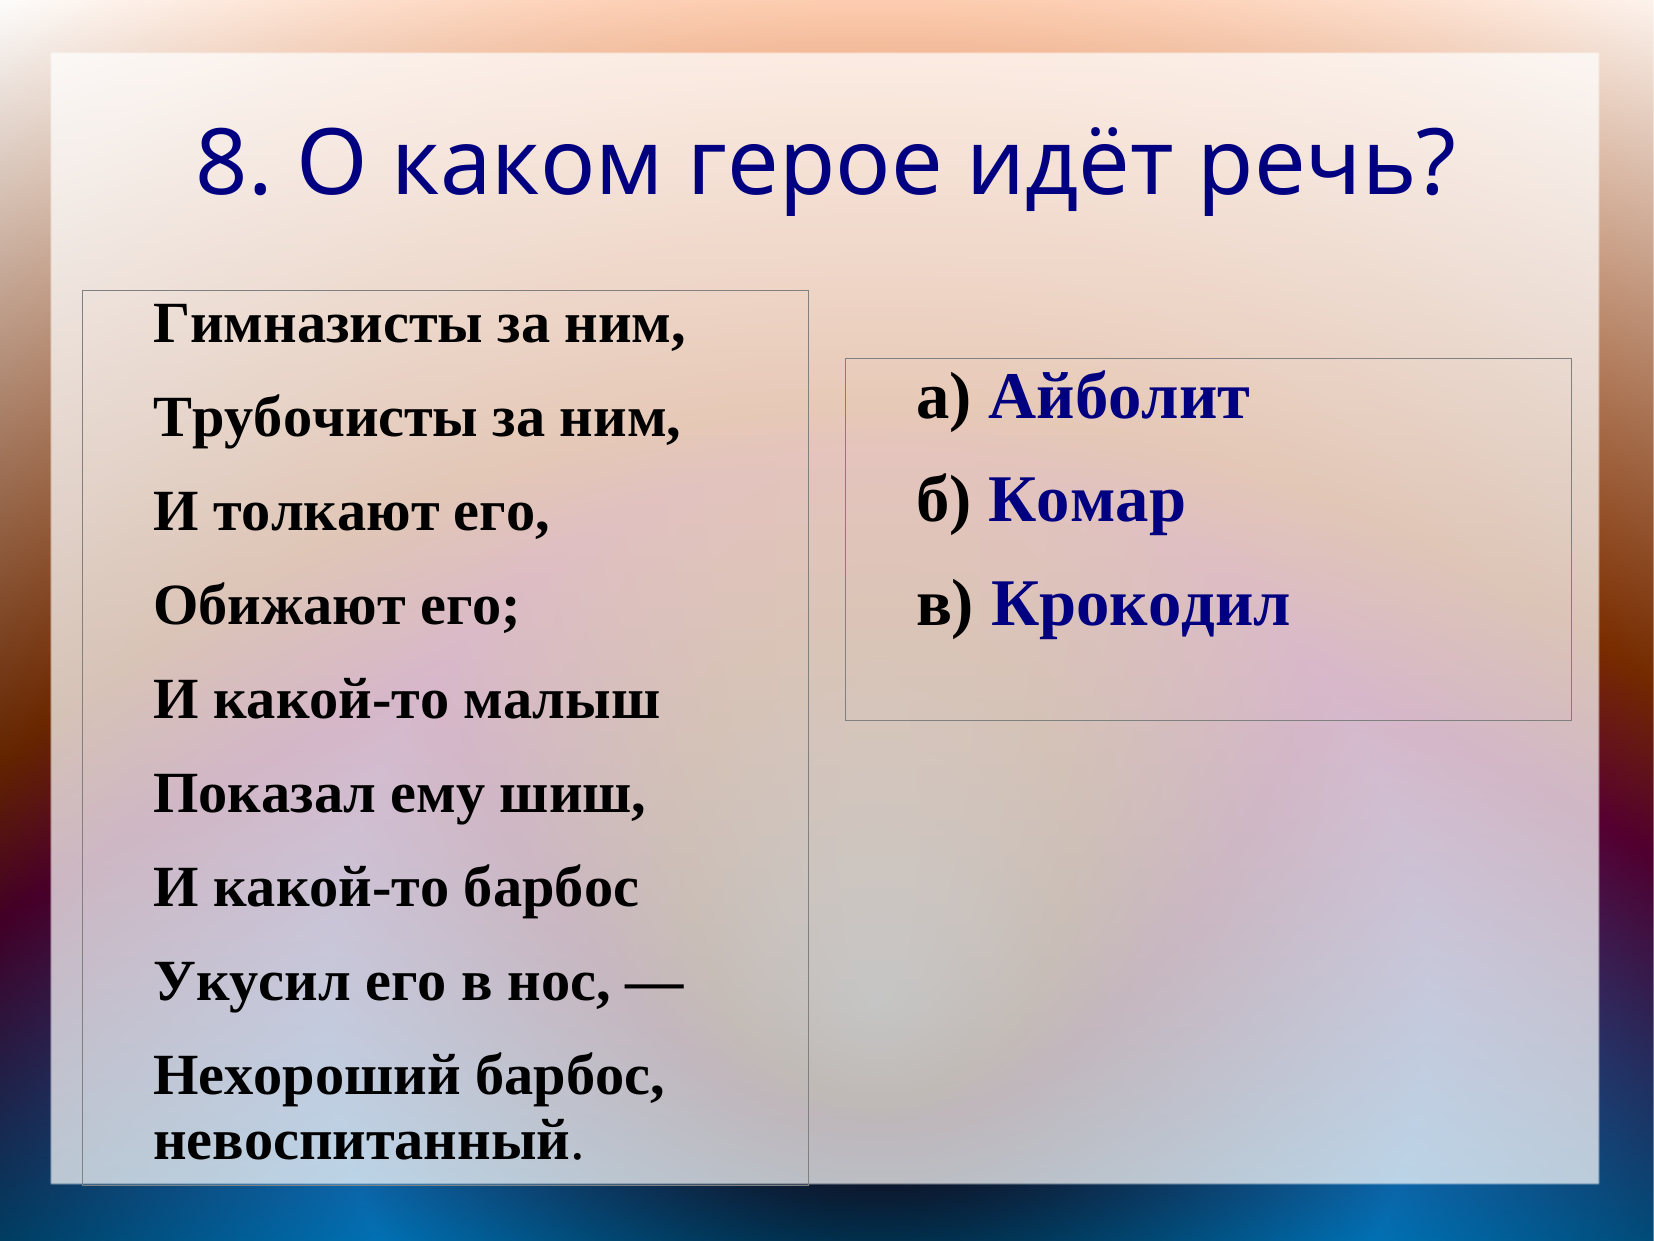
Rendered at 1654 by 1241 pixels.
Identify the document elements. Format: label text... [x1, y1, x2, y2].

list Гимназисты за ним, Трубочисты за ним, И толкают его, Обижают его; И какой-то малыш Показал ему шиш, И какой-то барбос Укусил его в нос, — Нехороший барбос, невоспитанный. [82, 290, 809, 1186]
picture [0, 0, 1654, 1241]
title 8. О каком герое идёт речь? [82, 55, 1571, 263]
list а) Айболит б) Комар в) Крокодил [845, 358, 1572, 721]
